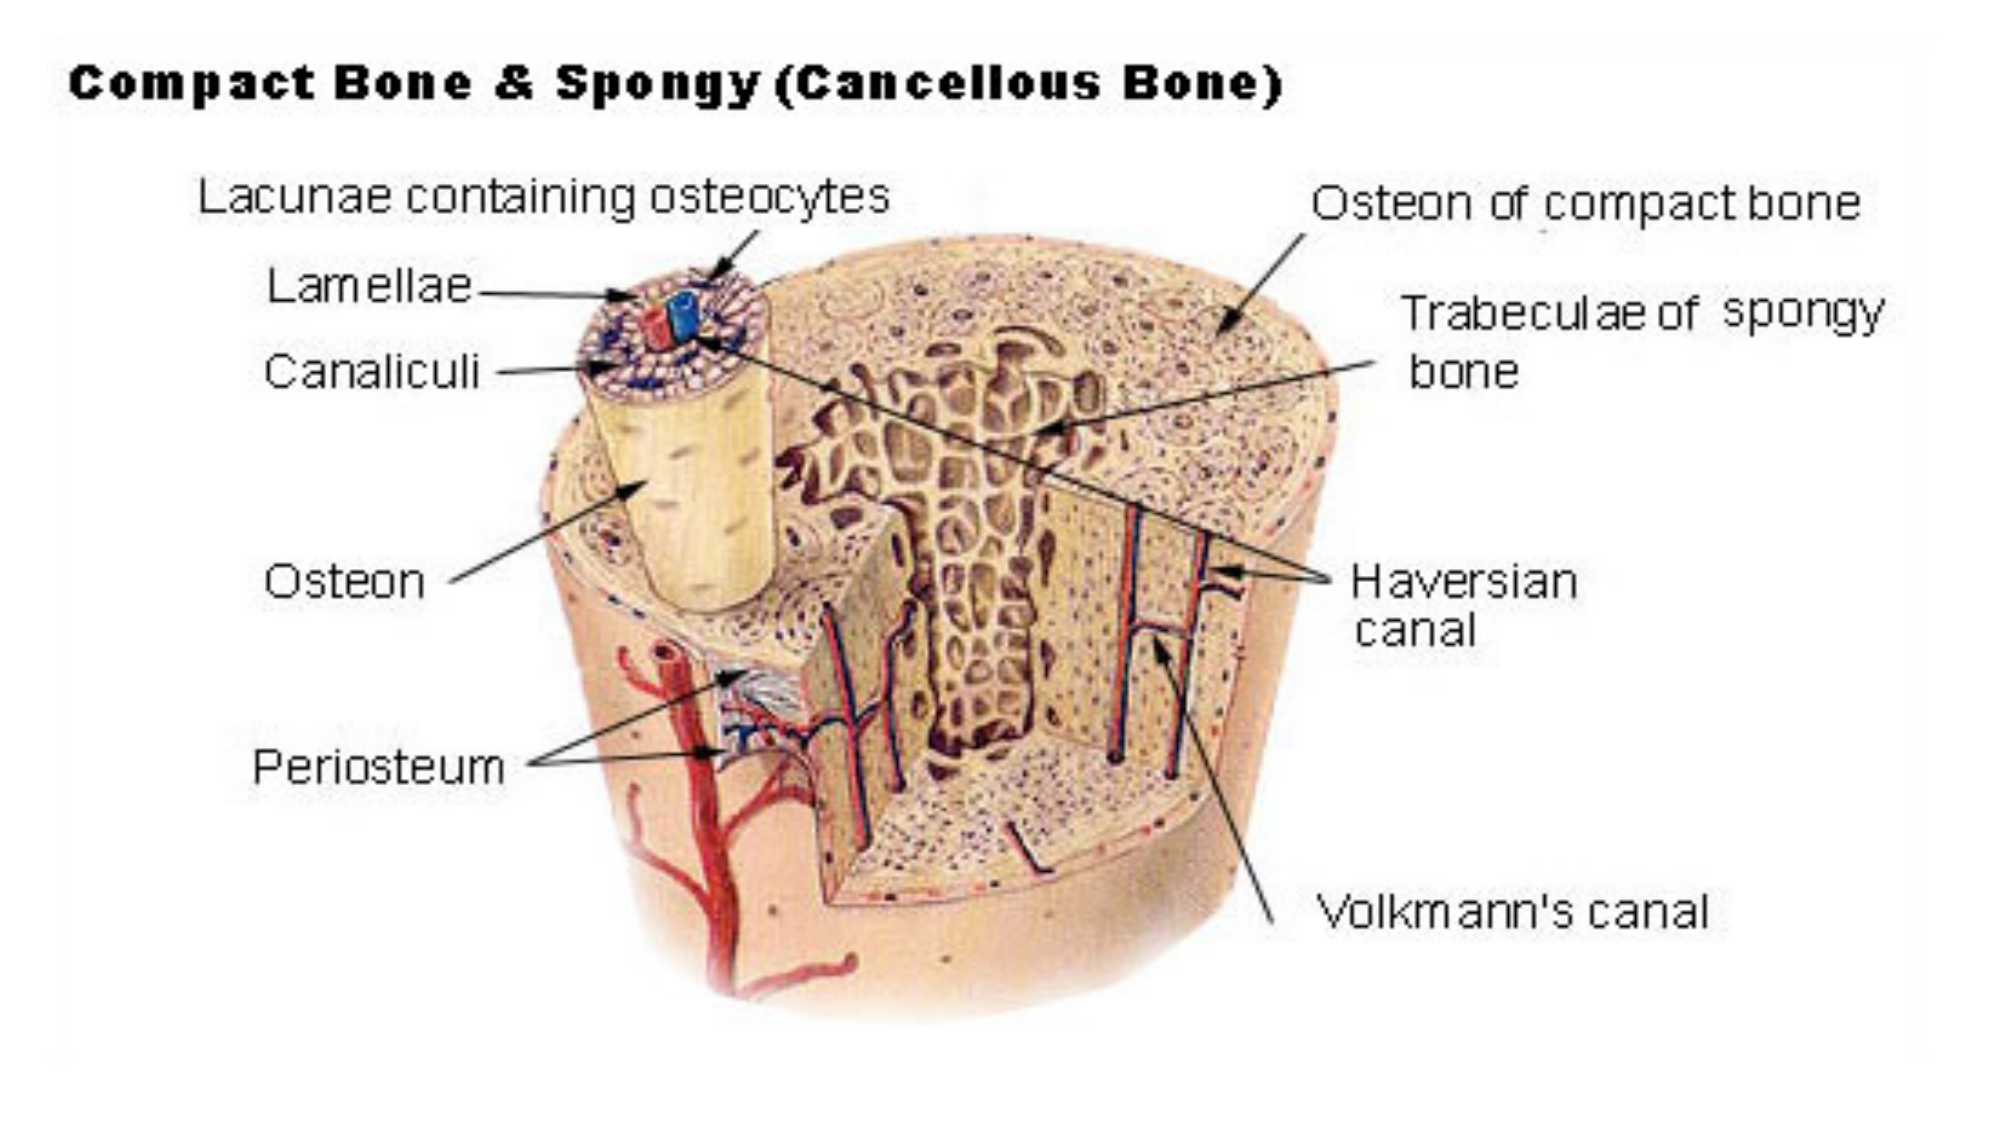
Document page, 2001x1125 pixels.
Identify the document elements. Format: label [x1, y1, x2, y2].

text_box [46, 35, 1937, 1067]
